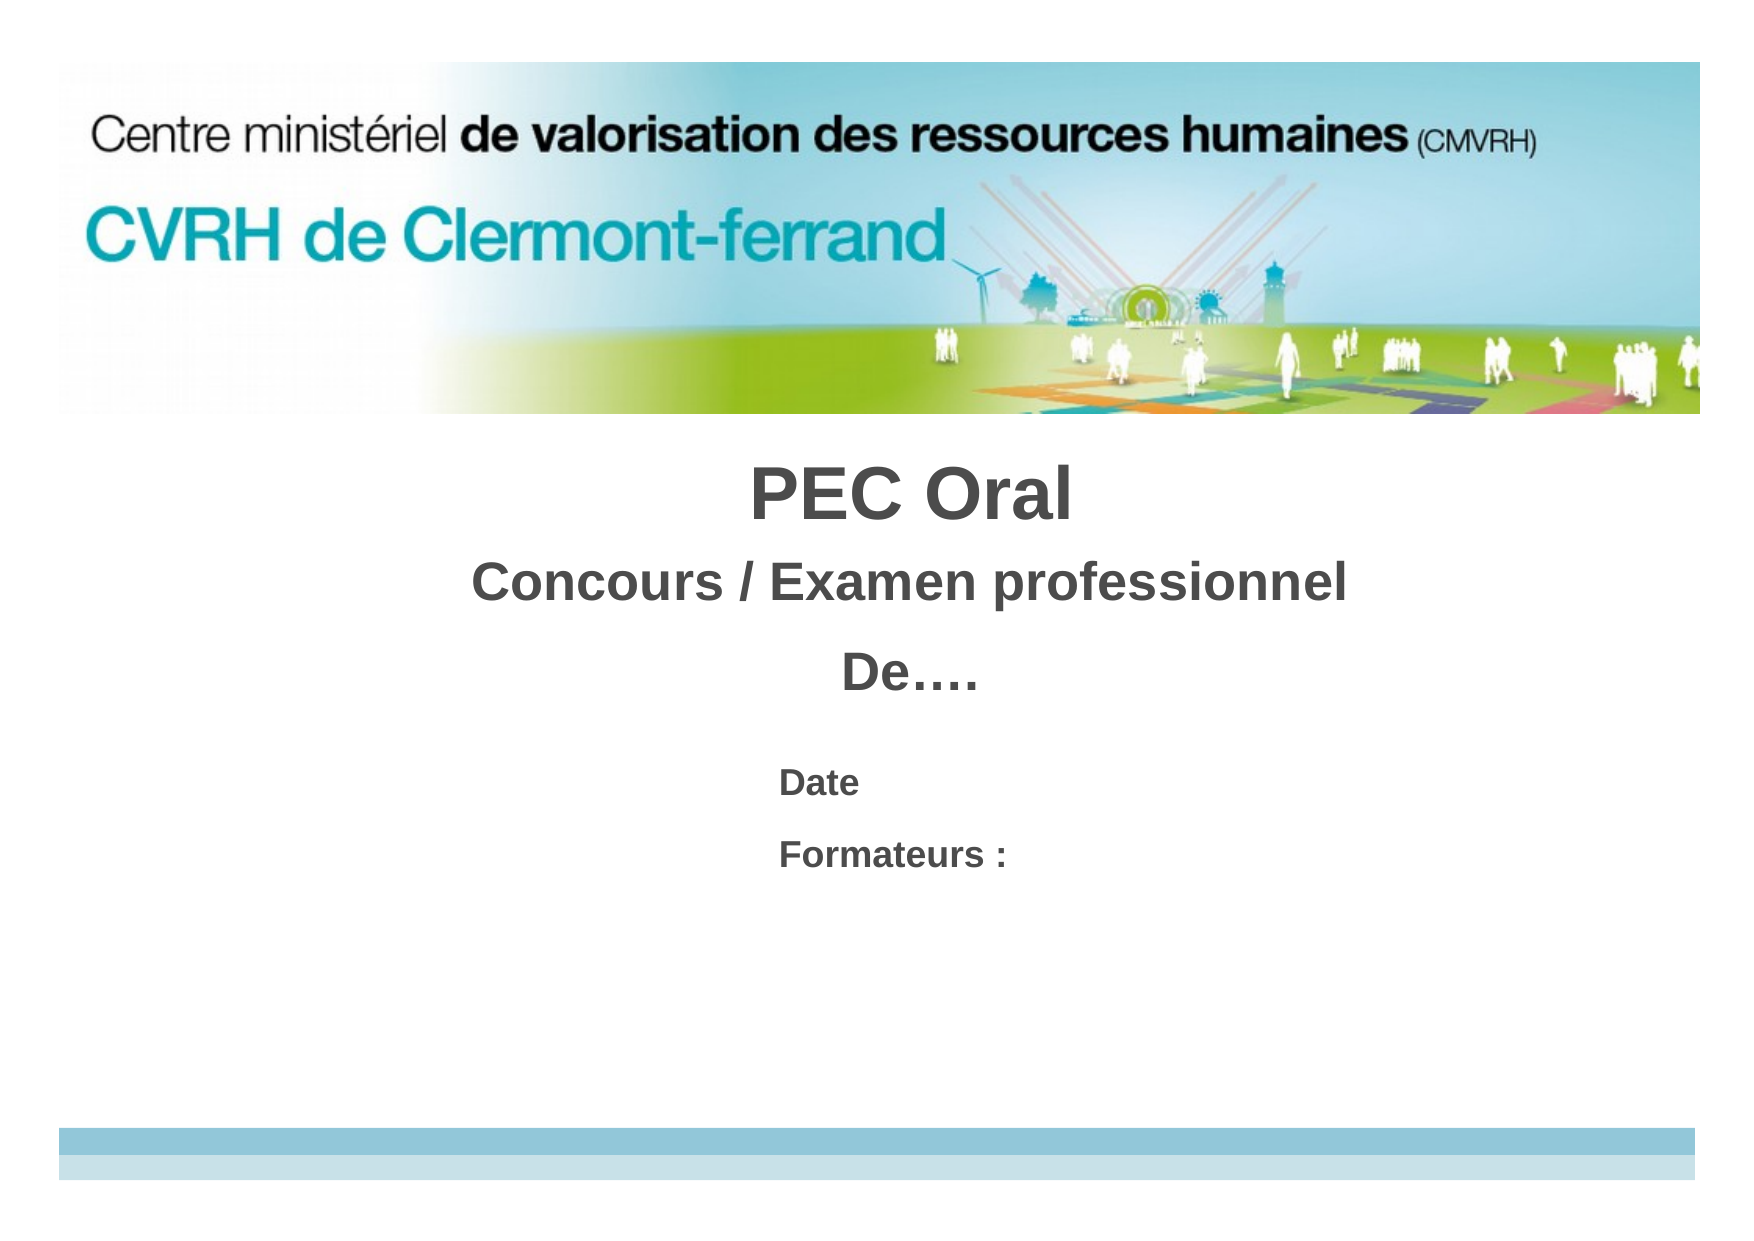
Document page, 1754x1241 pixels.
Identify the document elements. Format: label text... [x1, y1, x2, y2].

list Concours / Examen professionnel De…. [458, 551, 1362, 702]
text_box PEC Oral [481, 444, 1342, 544]
text_box Date Formateurs : [763, 754, 1042, 883]
picture [59, 62, 1700, 414]
